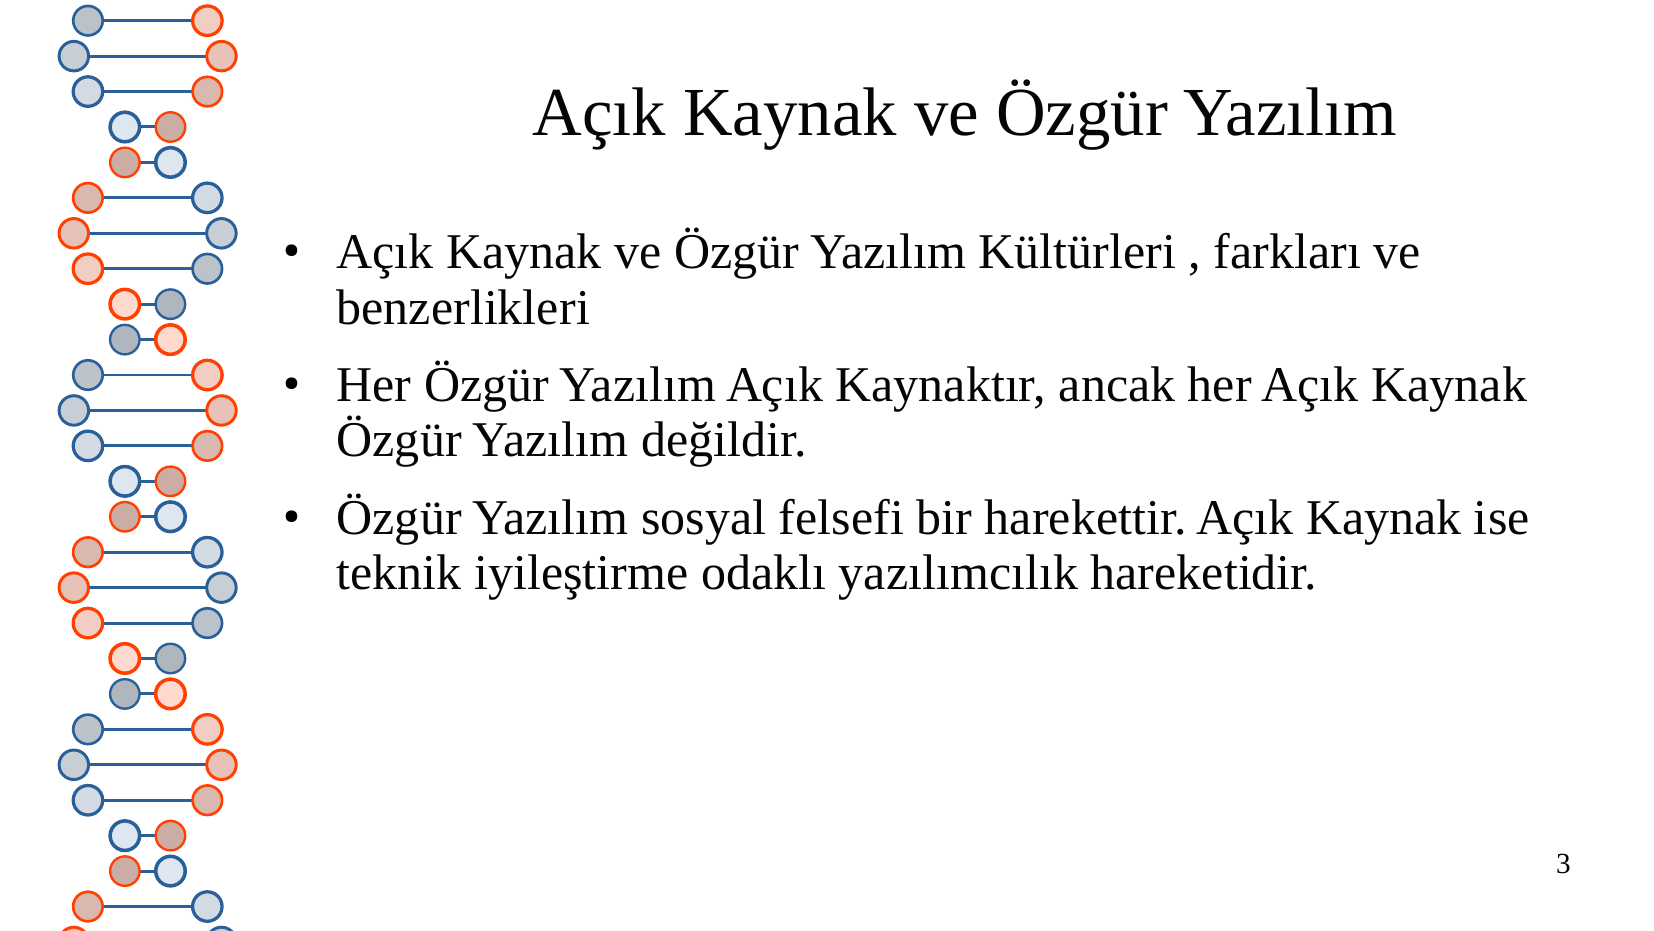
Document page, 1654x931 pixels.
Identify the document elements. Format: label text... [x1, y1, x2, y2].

title Açık Kaynak ve Özgür Yazılım [265, 35, 1595, 189]
list Açık Kaynak ve Özgür Yazılım Kültürleri , farkları ve benzerlikleri Her Özgür Yazılım Açık Kaynaktır, ancak her Açık Kaynak Özgür Yazılım değildir. Özgür Yazılım sosyal felsefi bir harekettir. Açık Kaynak ise teknik iyileştirme odaklı yazılımcılık hareketidir. [265, 224, 1595, 764]
